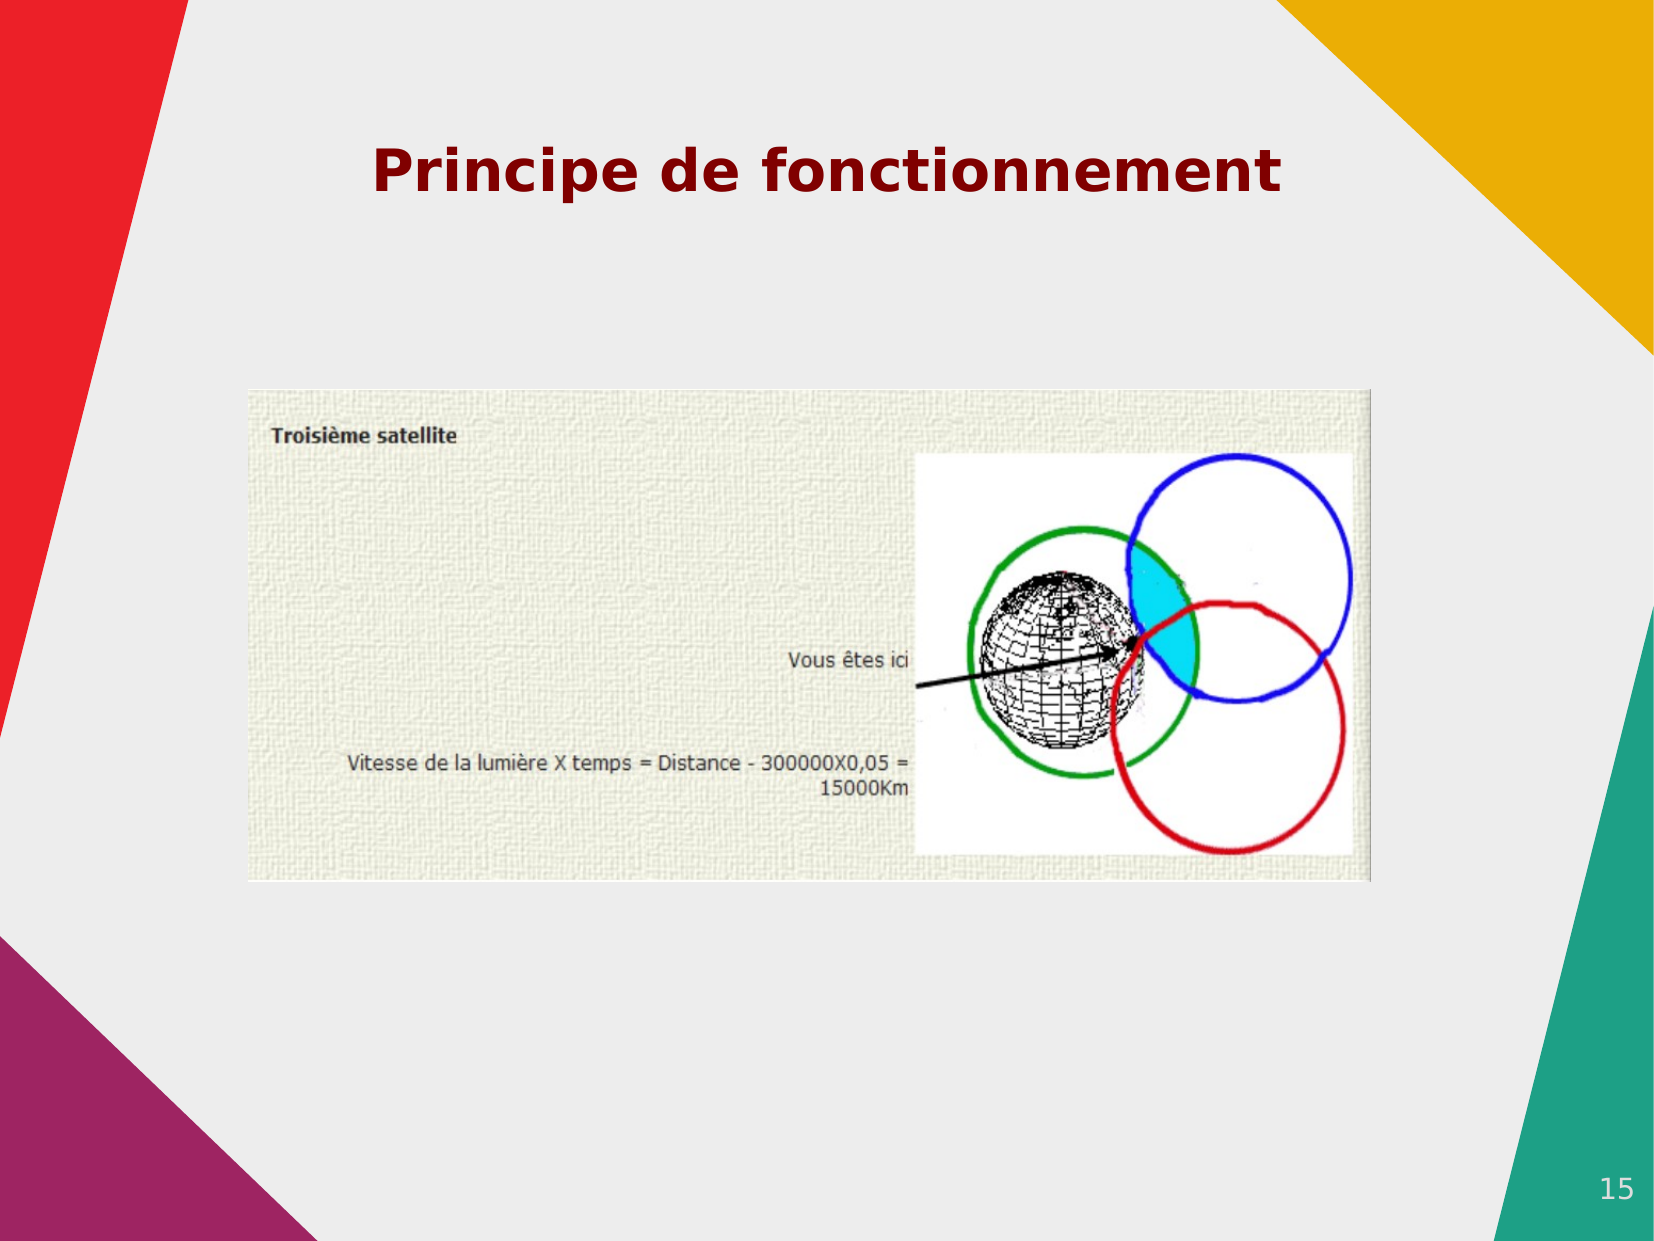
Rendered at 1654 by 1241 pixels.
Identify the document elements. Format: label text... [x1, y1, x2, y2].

picture [248, 389, 1371, 882]
title Principe de fonctionnement [114, 73, 1539, 271]
